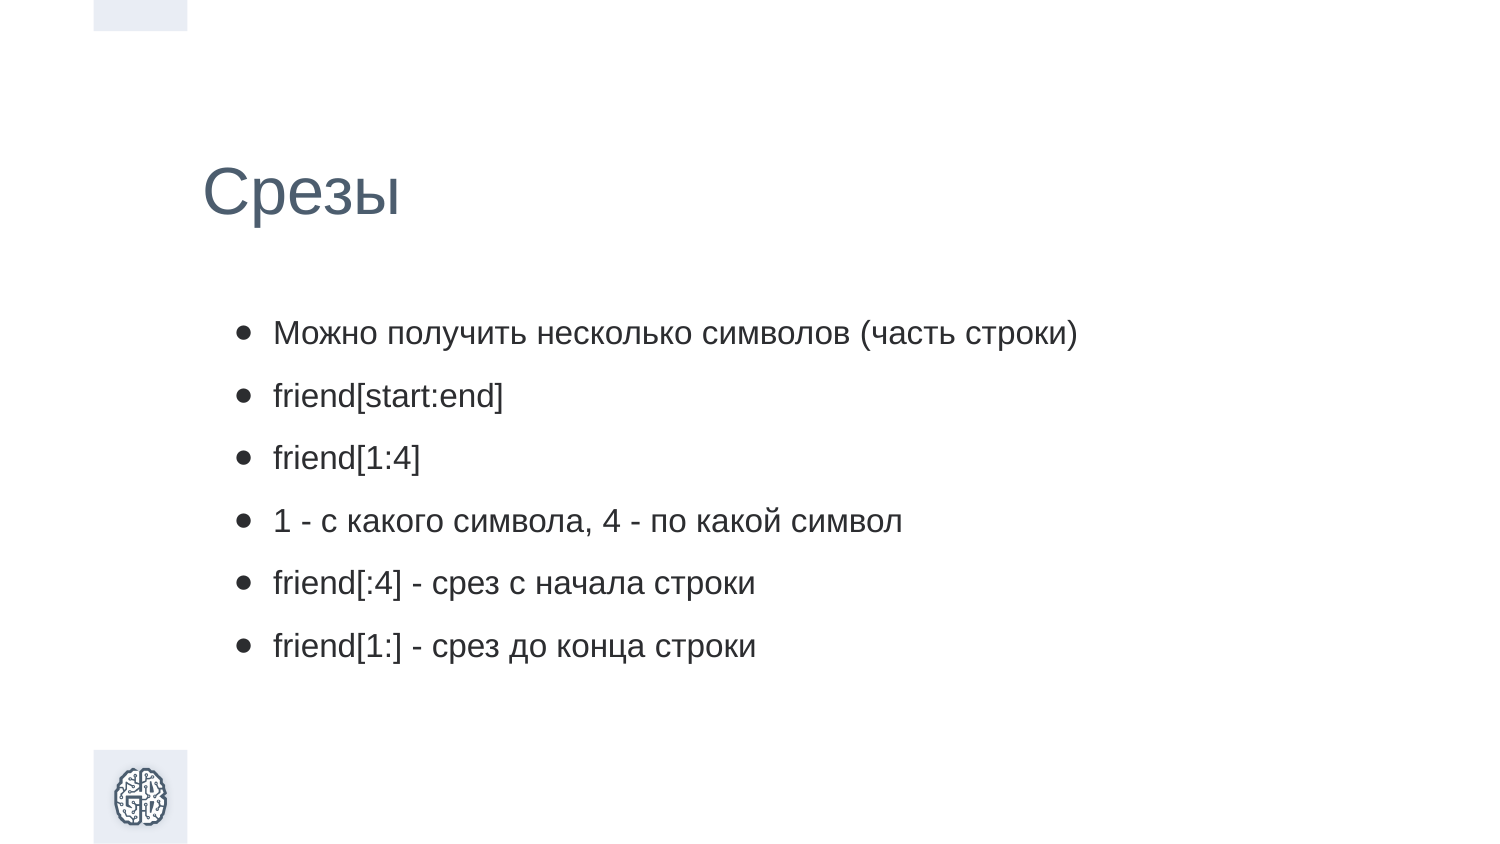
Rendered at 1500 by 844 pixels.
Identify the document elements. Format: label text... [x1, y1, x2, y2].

text_box 1 - с какого символа, 4 - по какой символ [187, 472, 1312, 534]
text_box friend[1:] - срез до конца строки [187, 597, 1312, 671]
text_box friend[:4] - срез с начала строки [187, 534, 1312, 597]
text_box Можно получить несколько символов (часть строки) [187, 284, 1312, 358]
text_box Срезы [187, 93, 1312, 282]
text_box friend[start:end] [187, 358, 1312, 409]
text_box friend[1:4] [187, 409, 1312, 472]
picture [106, 760, 175, 834]
